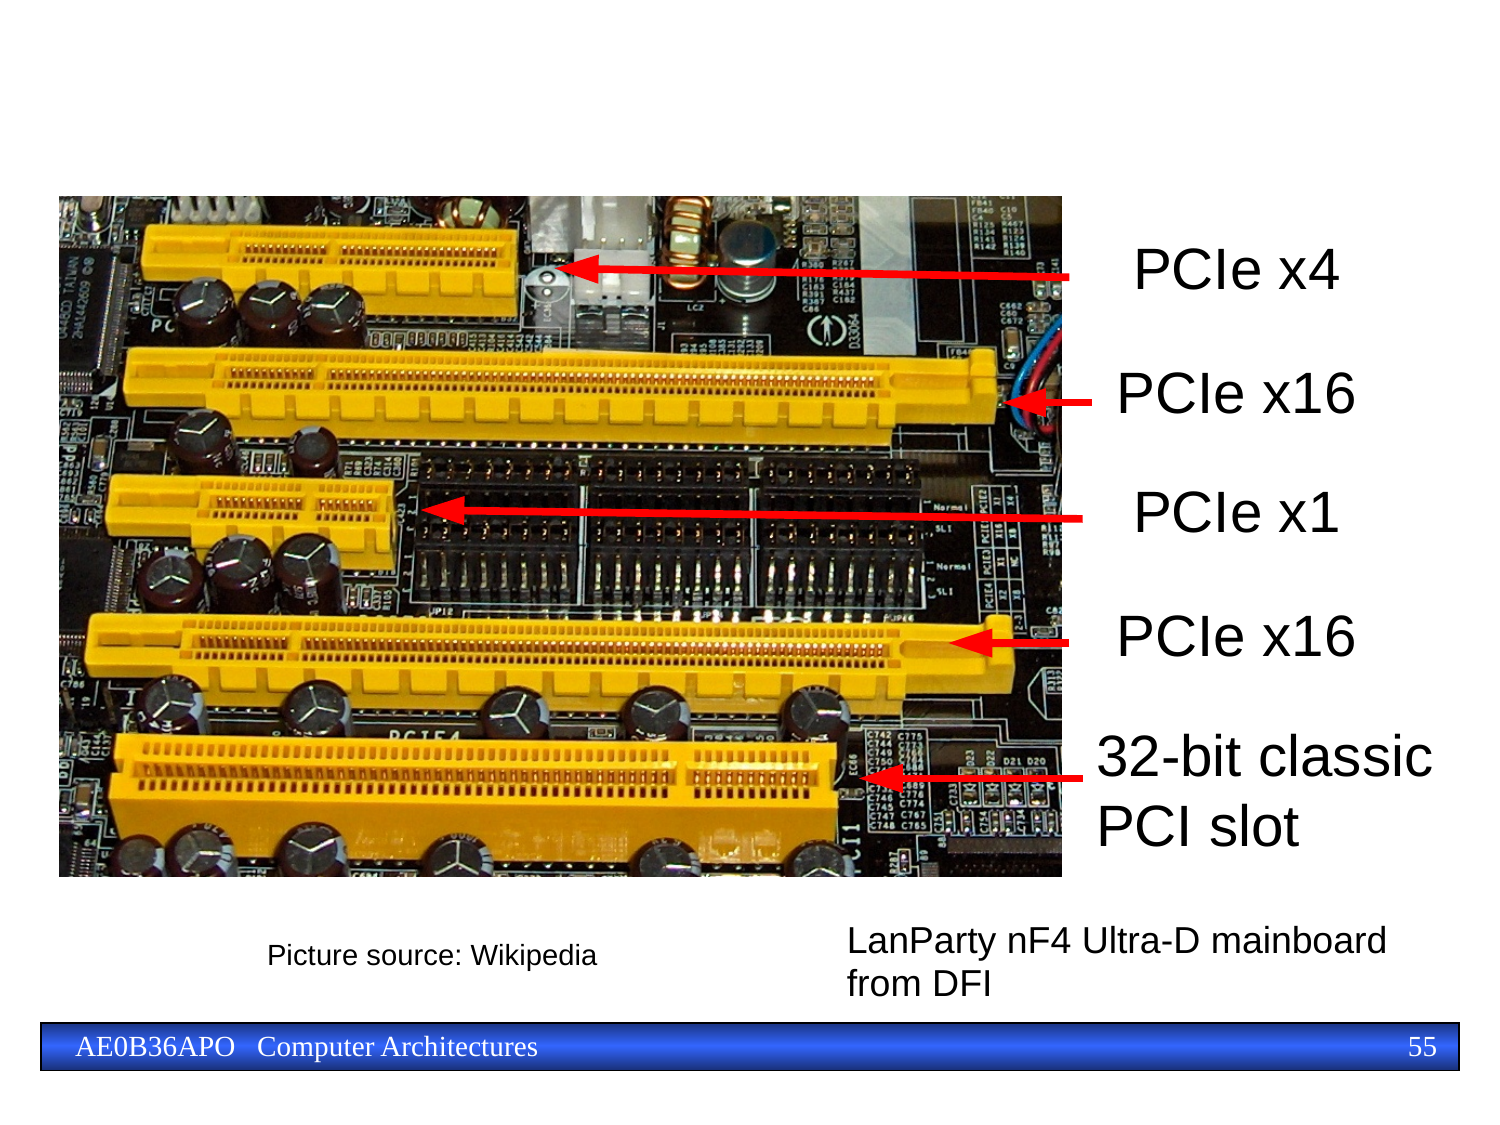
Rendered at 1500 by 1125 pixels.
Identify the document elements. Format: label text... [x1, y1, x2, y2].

text_box PCIe x16 [1081, 347, 1372, 434]
text_box PCIe x1 [1097, 466, 1356, 552]
text_box LanParty nF4 Ultra-D mainboard from DFI [832, 912, 1423, 1012]
text_box PCIe x16 [1081, 590, 1372, 676]
text_box 32-bit classic PCI slot [1060, 710, 1449, 937]
picture [59, 196, 1062, 877]
text_box PCIe x4 [1097, 223, 1356, 310]
text_box Picture source: Wikipedia [242, 928, 613, 980]
